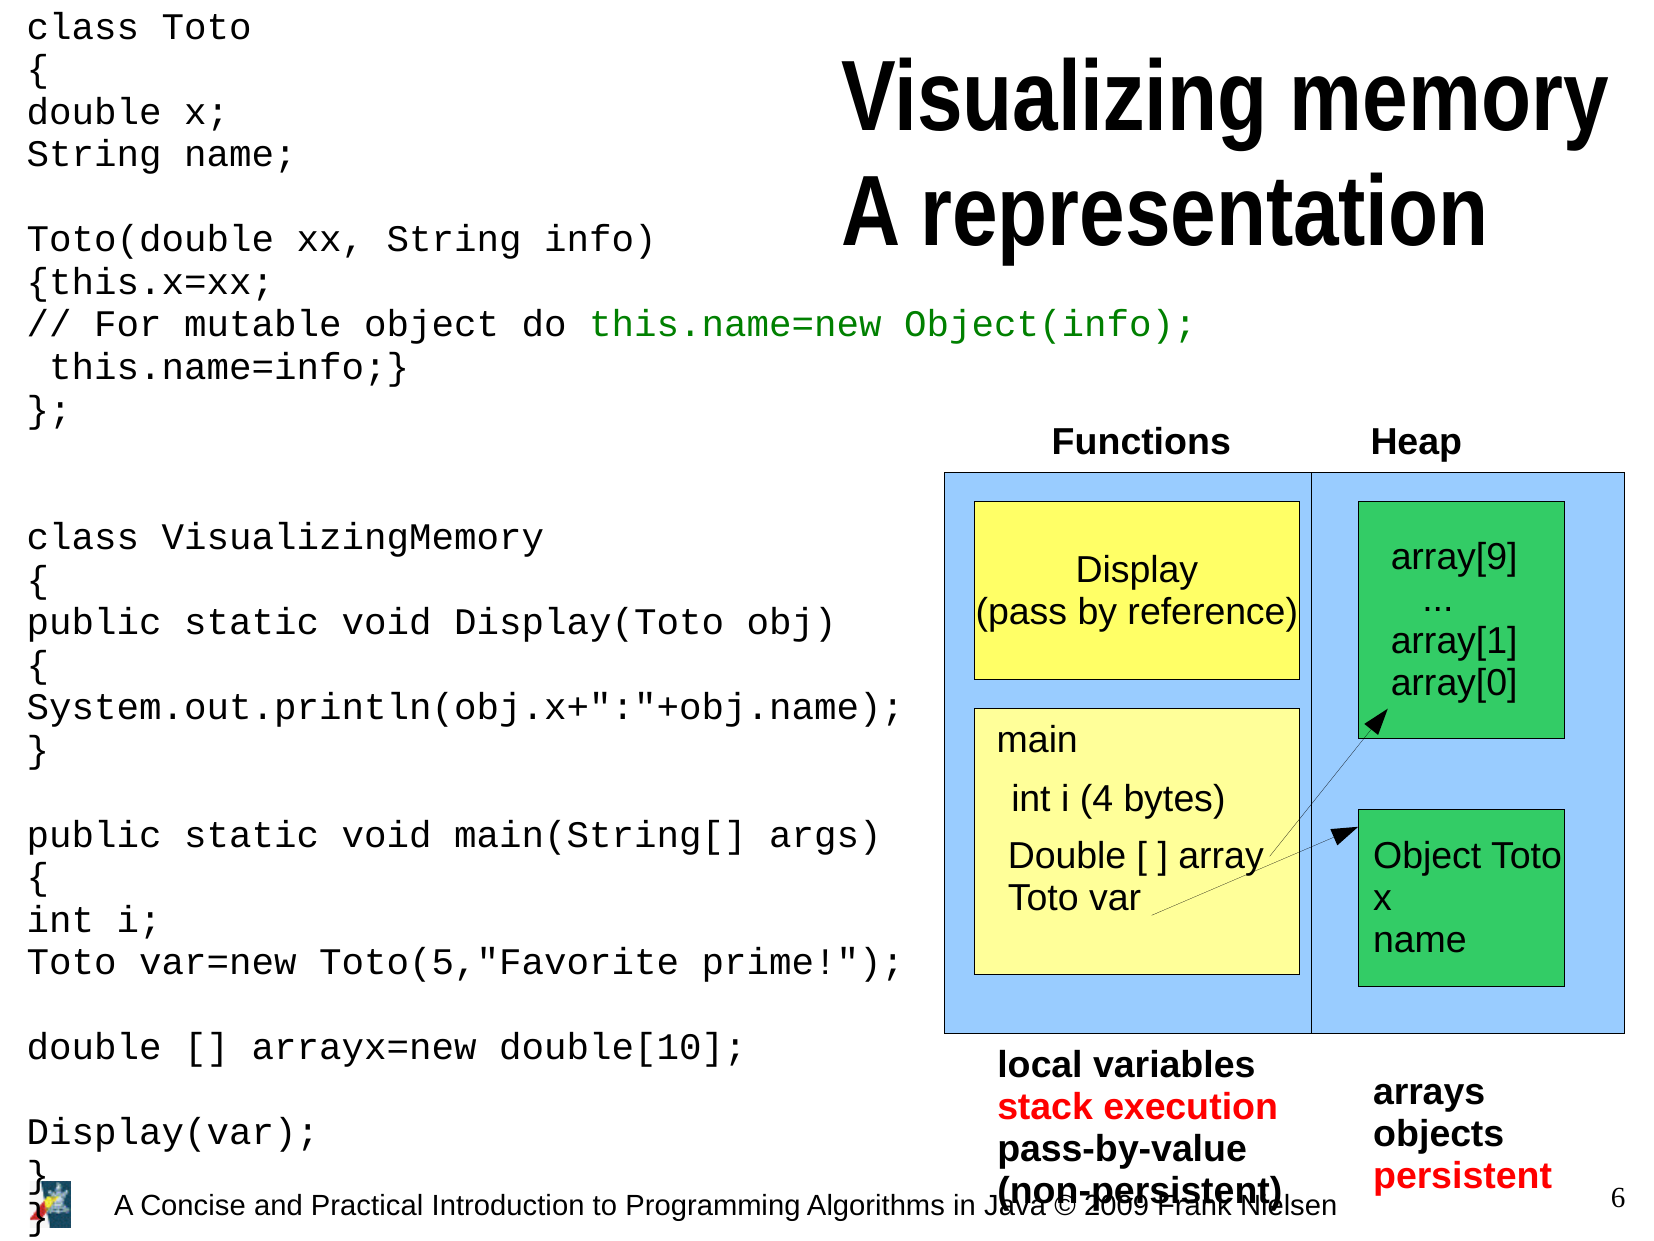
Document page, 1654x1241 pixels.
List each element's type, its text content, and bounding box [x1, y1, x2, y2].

text_box Visualizing memory A representation [1388, 29, 1625, 273]
text_box [1312, 472, 1625, 1034]
text_box int i (4 bytes) [996, 769, 1241, 826]
text_box arrays objects persistent [1358, 1062, 1567, 1208]
picture [29, 1193, 71, 1228]
text_box [1295, 807, 1311, 851]
text_box Display (pass by reference) [974, 501, 1300, 680]
text_box local variables stack execution pass-by-value (non-persistent) [982, 1036, 1298, 1225]
picture [29, 1204, 40, 1228]
text_box Object Toto x name [1358, 826, 1577, 968]
text_box [944, 472, 1311, 1034]
text_box Double [ ] array Toto var [993, 826, 1300, 926]
text_box Heap [1355, 413, 1477, 472]
text_box class Toto { double x; String name; Toto(double xx, String info) {this.x=xx; // For mutable object do this.name=new Object(info); this.name=info;} }; class VisualizingMemory { public static void Display(Toto obj) { System.out.println(obj.x+":"+obj.name); } public static void main(String[] args) { int i; Toto var=new Toto(5,"Favorite prime!"); double [] arrayx=new double[10]; Display(var); } } [11, 0, 1388, 1193]
text_box Functions [1036, 413, 1247, 472]
text_box main [981, 710, 1093, 768]
text_box array[9] ... array[1] array[0] [1375, 527, 1533, 711]
